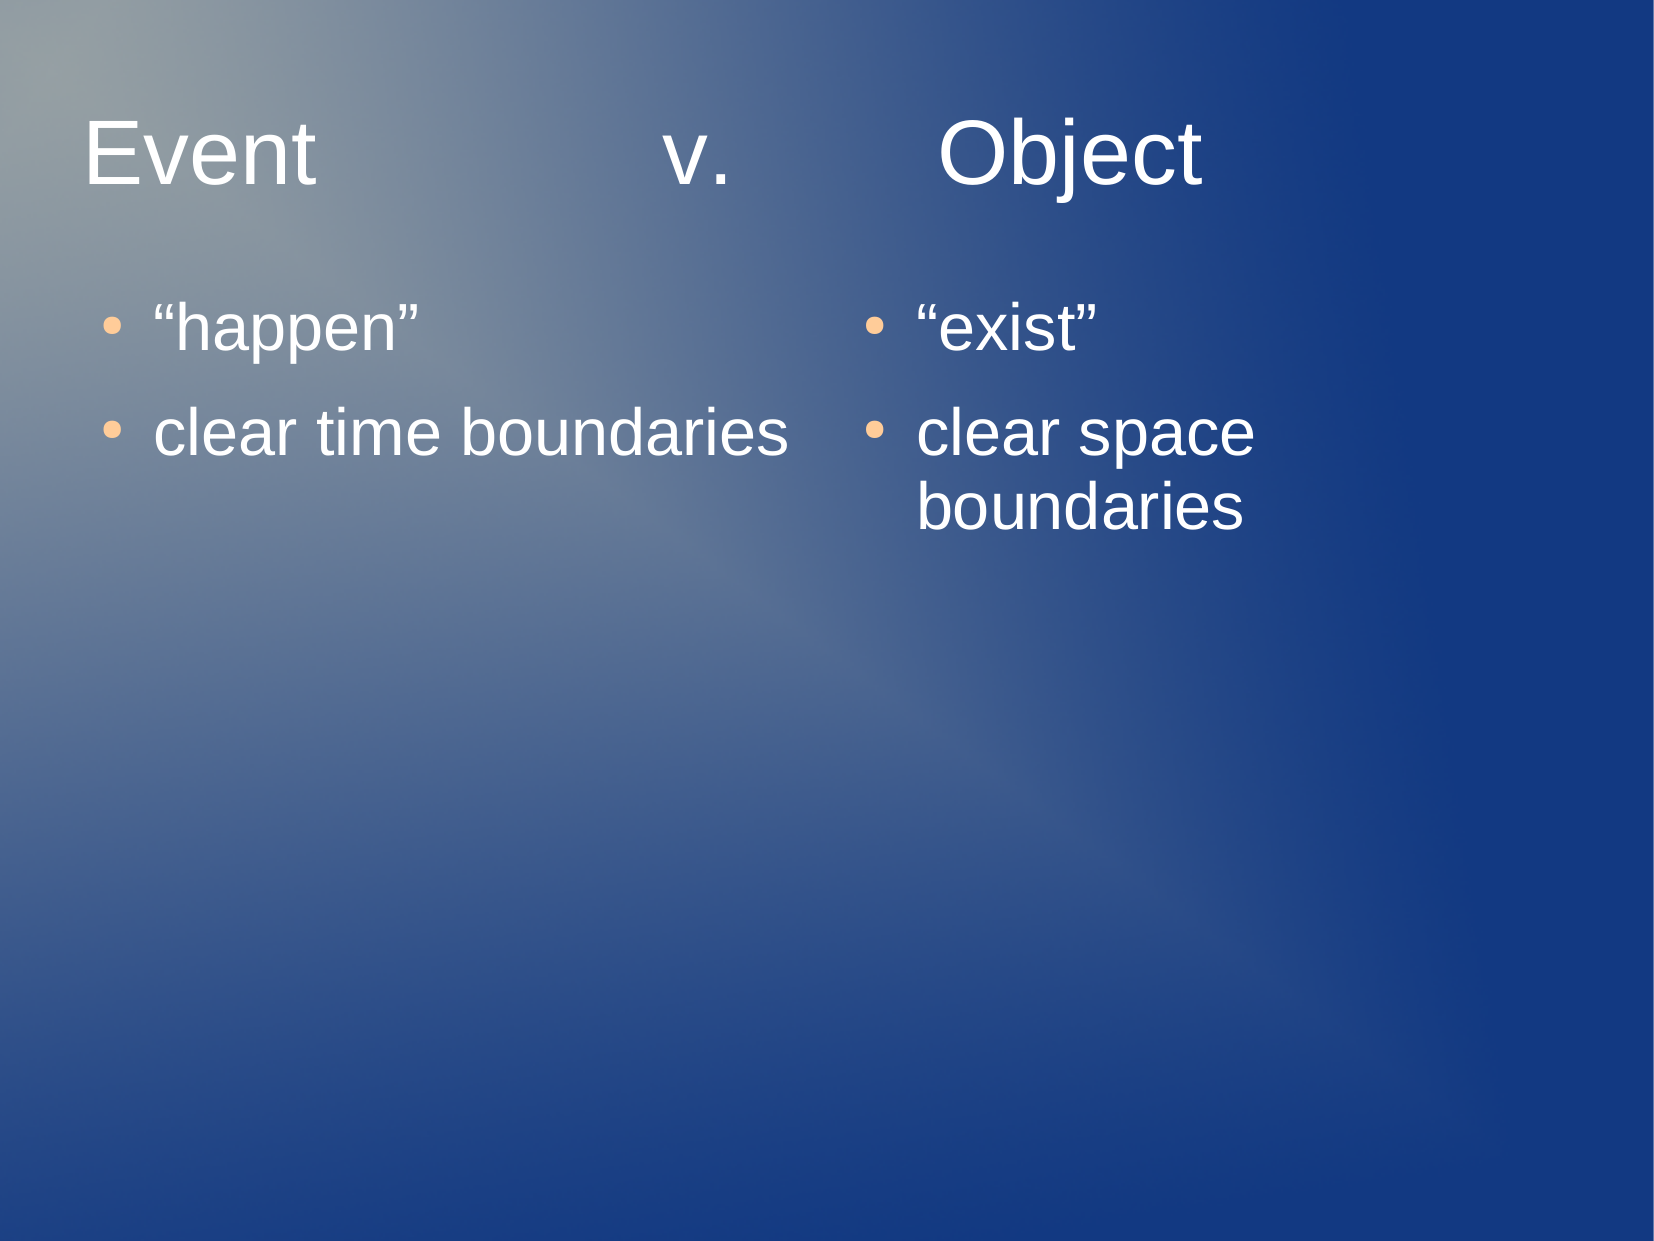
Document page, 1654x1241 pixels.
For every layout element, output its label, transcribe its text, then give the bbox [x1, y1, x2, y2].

list “happen” clear time boundaries [82, 290, 809, 1109]
title Event v. Object [82, 49, 1571, 257]
picture [0, 0, 1654, 1241]
list “exist” clear space boundaries [845, 290, 1572, 1094]
